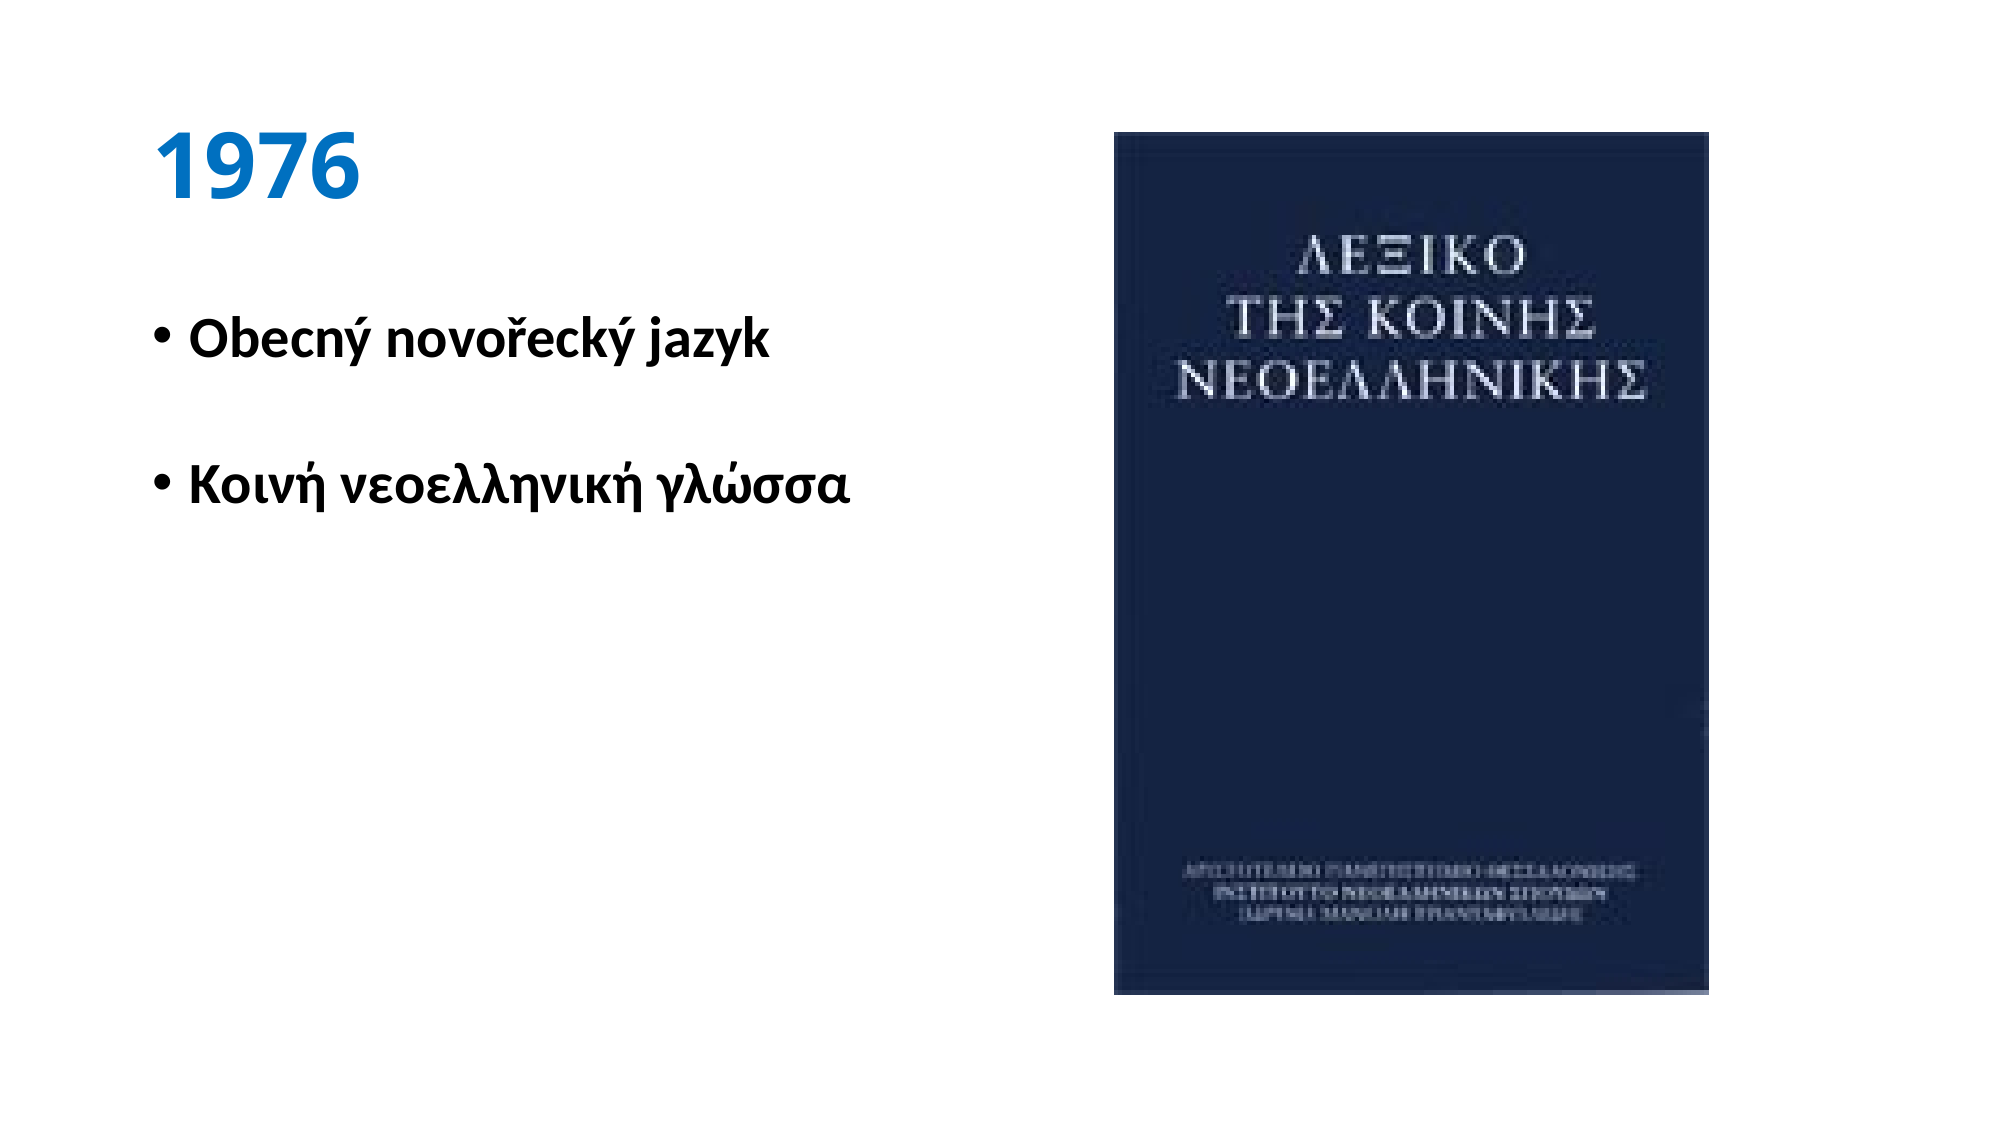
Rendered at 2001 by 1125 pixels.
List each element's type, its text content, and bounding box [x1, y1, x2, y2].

list Οbecný novořecký jazyk Koινή νεοελληνική γλώσσα [137, 299, 1863, 1014]
picture [1114, 132, 1709, 995]
title 1976 [137, 59, 1863, 278]
